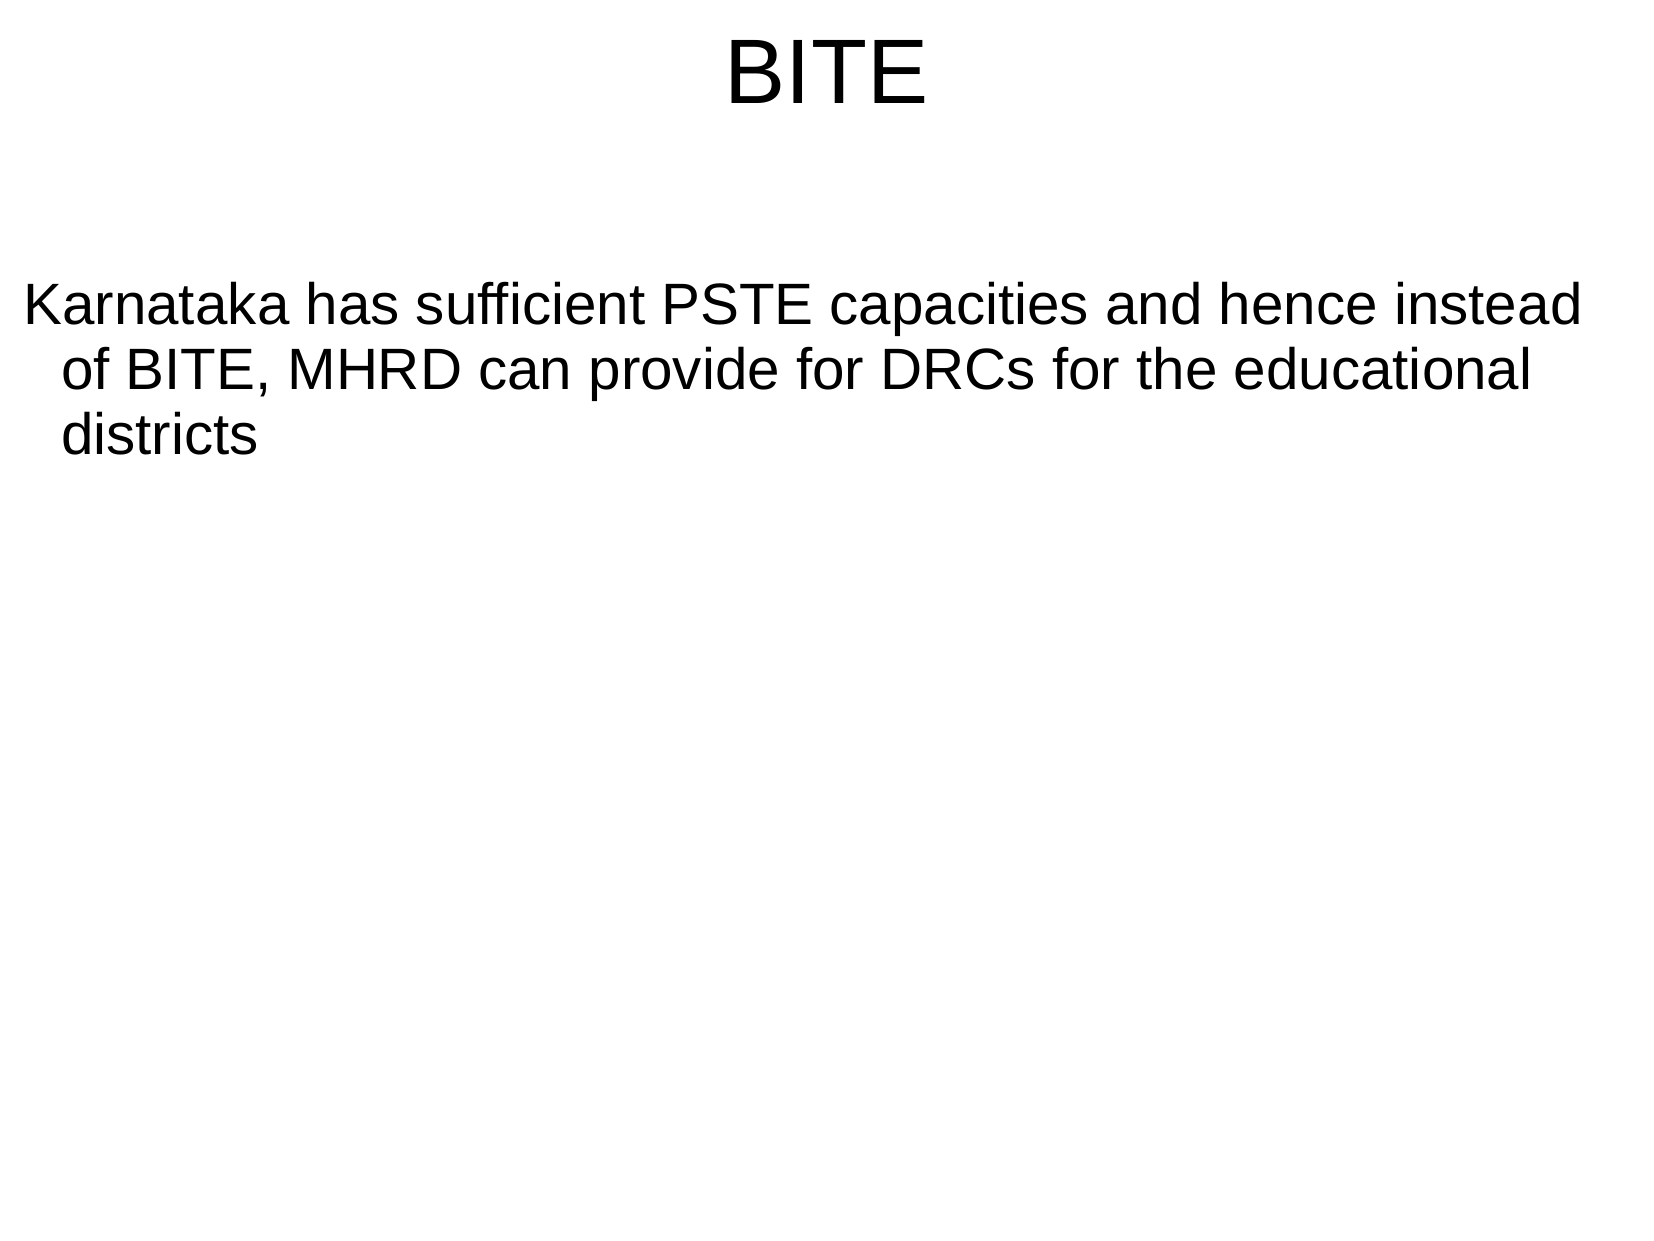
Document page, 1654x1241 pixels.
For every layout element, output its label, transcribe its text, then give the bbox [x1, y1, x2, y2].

list Karnataka has sufficient PSTE capacities and hence instead of BITE, MHRD can provide for DRCs for the educational districts [23, 177, 1595, 1045]
title BITE [82, 19, 1571, 125]
